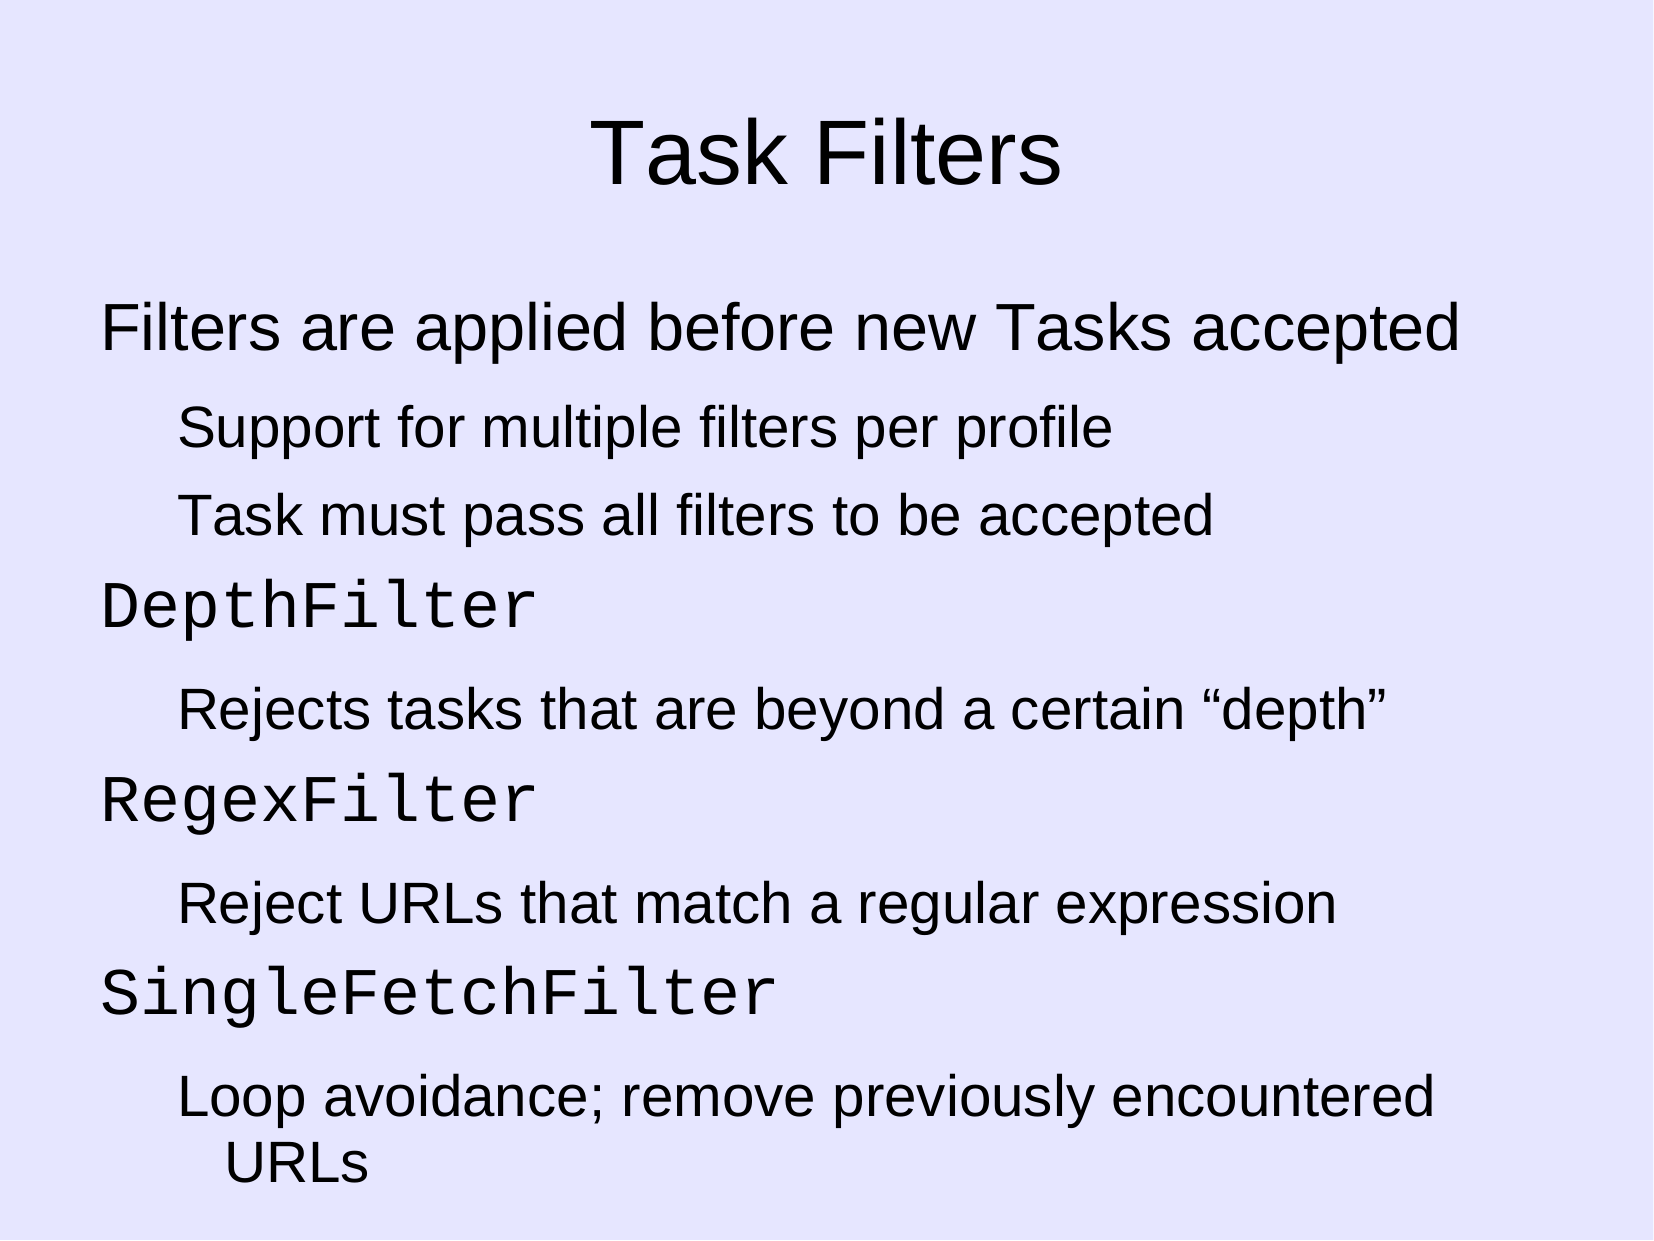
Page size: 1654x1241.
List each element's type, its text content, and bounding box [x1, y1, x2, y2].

list Filters are applied before new Tasks accepted Support for multiple filters per profile Task must pass all filters to be accepted DepthFilter Rejects tasks that are beyond a certain “depth” RegexFilter Reject URLs that match a regular expression SingleFetchFilter Loop avoidance; remove previously encountered URLs [82, 290, 1571, 1193]
title Task Filters [82, 49, 1571, 257]
